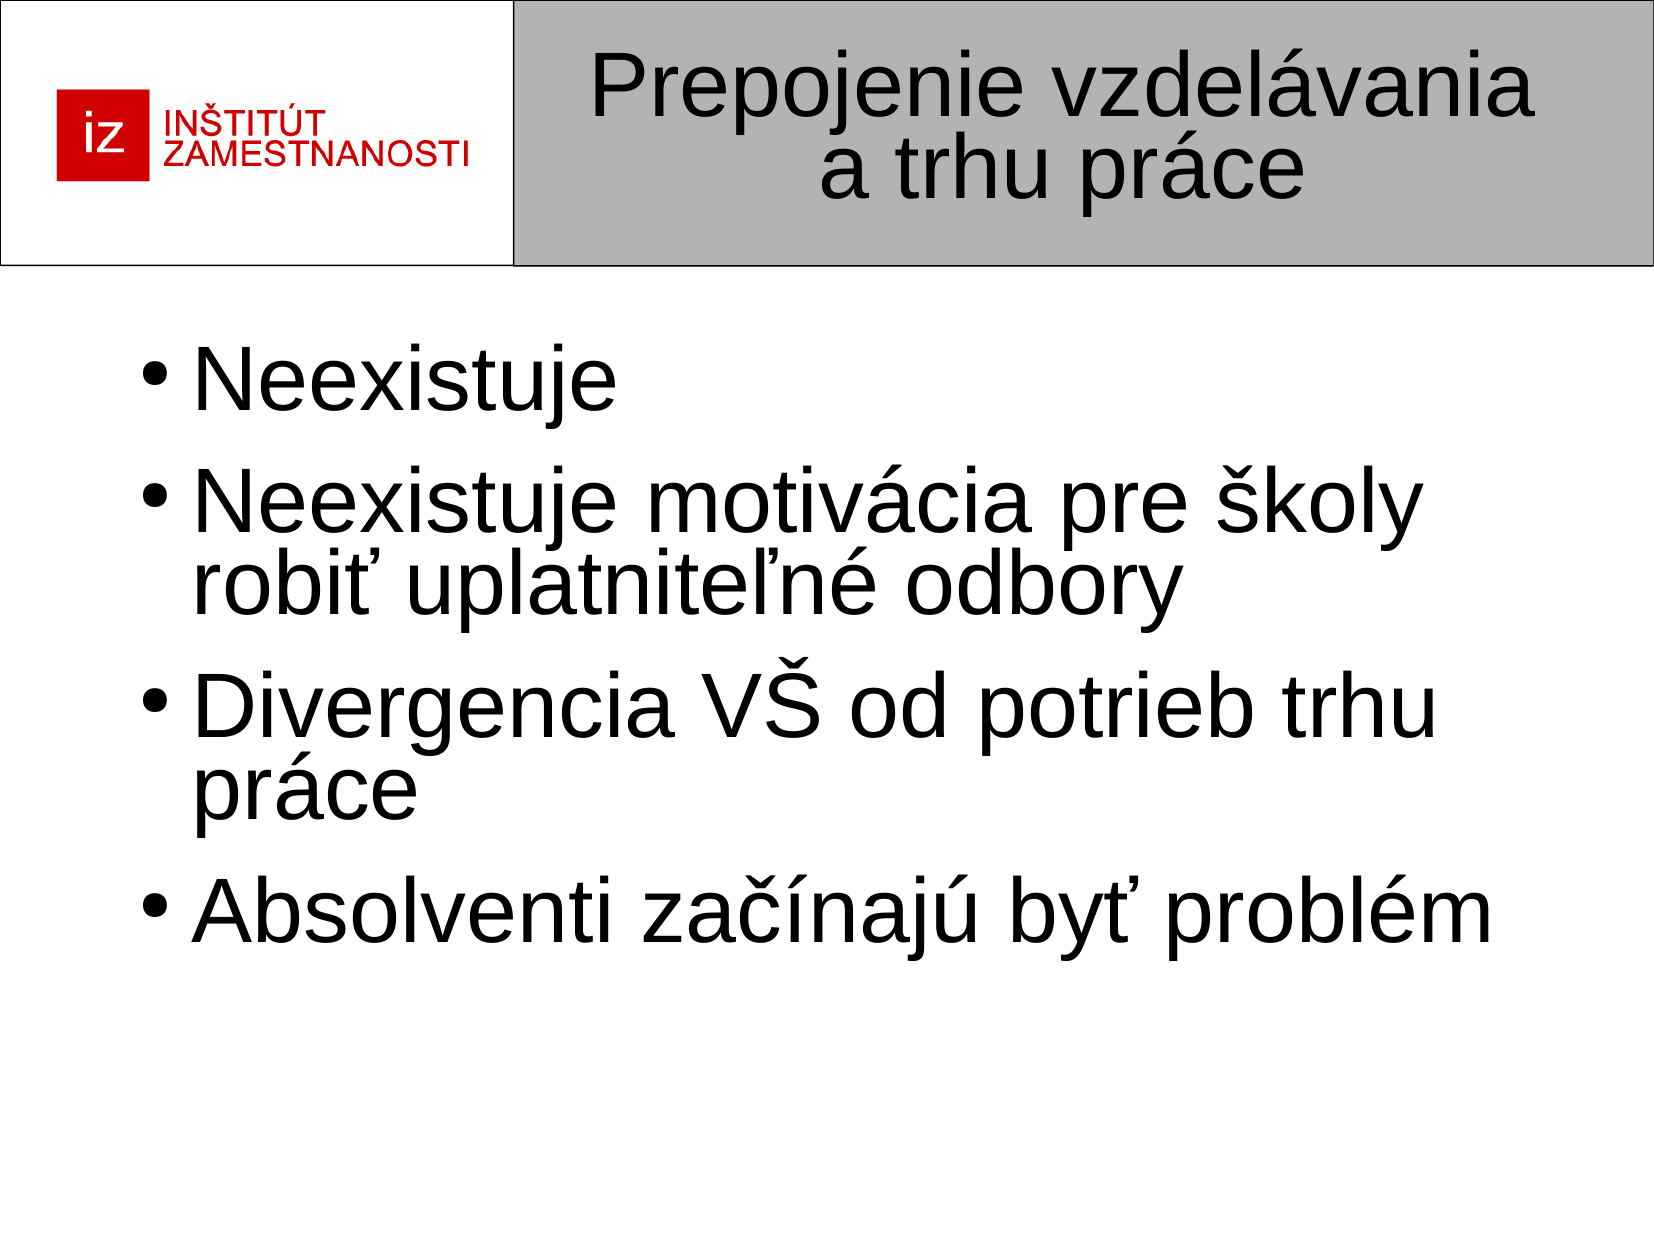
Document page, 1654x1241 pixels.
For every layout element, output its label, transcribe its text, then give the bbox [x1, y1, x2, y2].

list Neexistuje Neexistuje motivácia pre školy robiť uplatniteľné odbory Divergencia VŠ od potrieb trhu práce Absolventi začínajú byť problém [121, 344, 1533, 1112]
picture [5, 8, 512, 257]
title Prepojenie vzdelávania a trhu práce [561, 37, 1565, 229]
